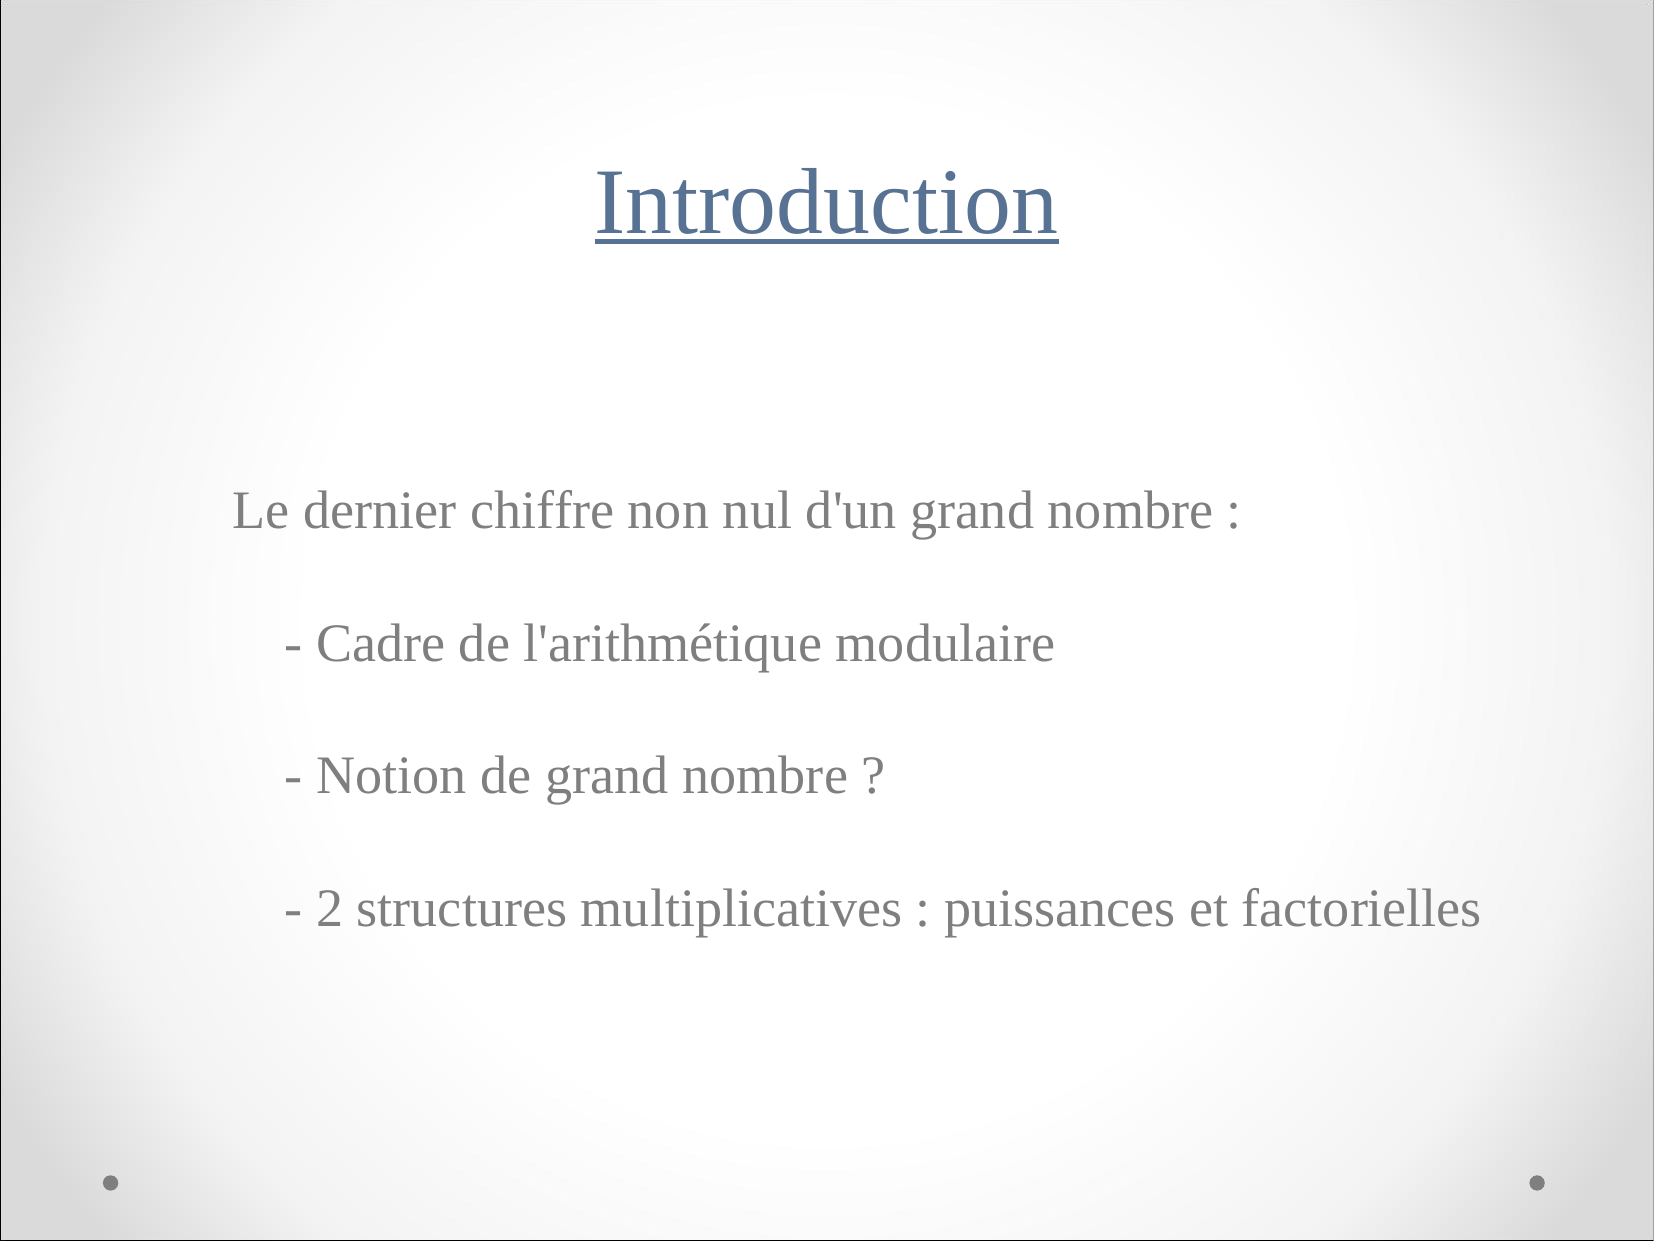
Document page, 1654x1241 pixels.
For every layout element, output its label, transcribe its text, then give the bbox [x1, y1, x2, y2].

text_box Introduction [82, 112, 1571, 242]
text_box Le dernier chiffre non nul d'un grand nombre : - Cadre de l'arithmétique modulaire - Notion de grand nombre ? - 2 structures multiplicatives : puissances et factorielles [82, 242, 1571, 1102]
picture [0, 0, 1654, 1241]
